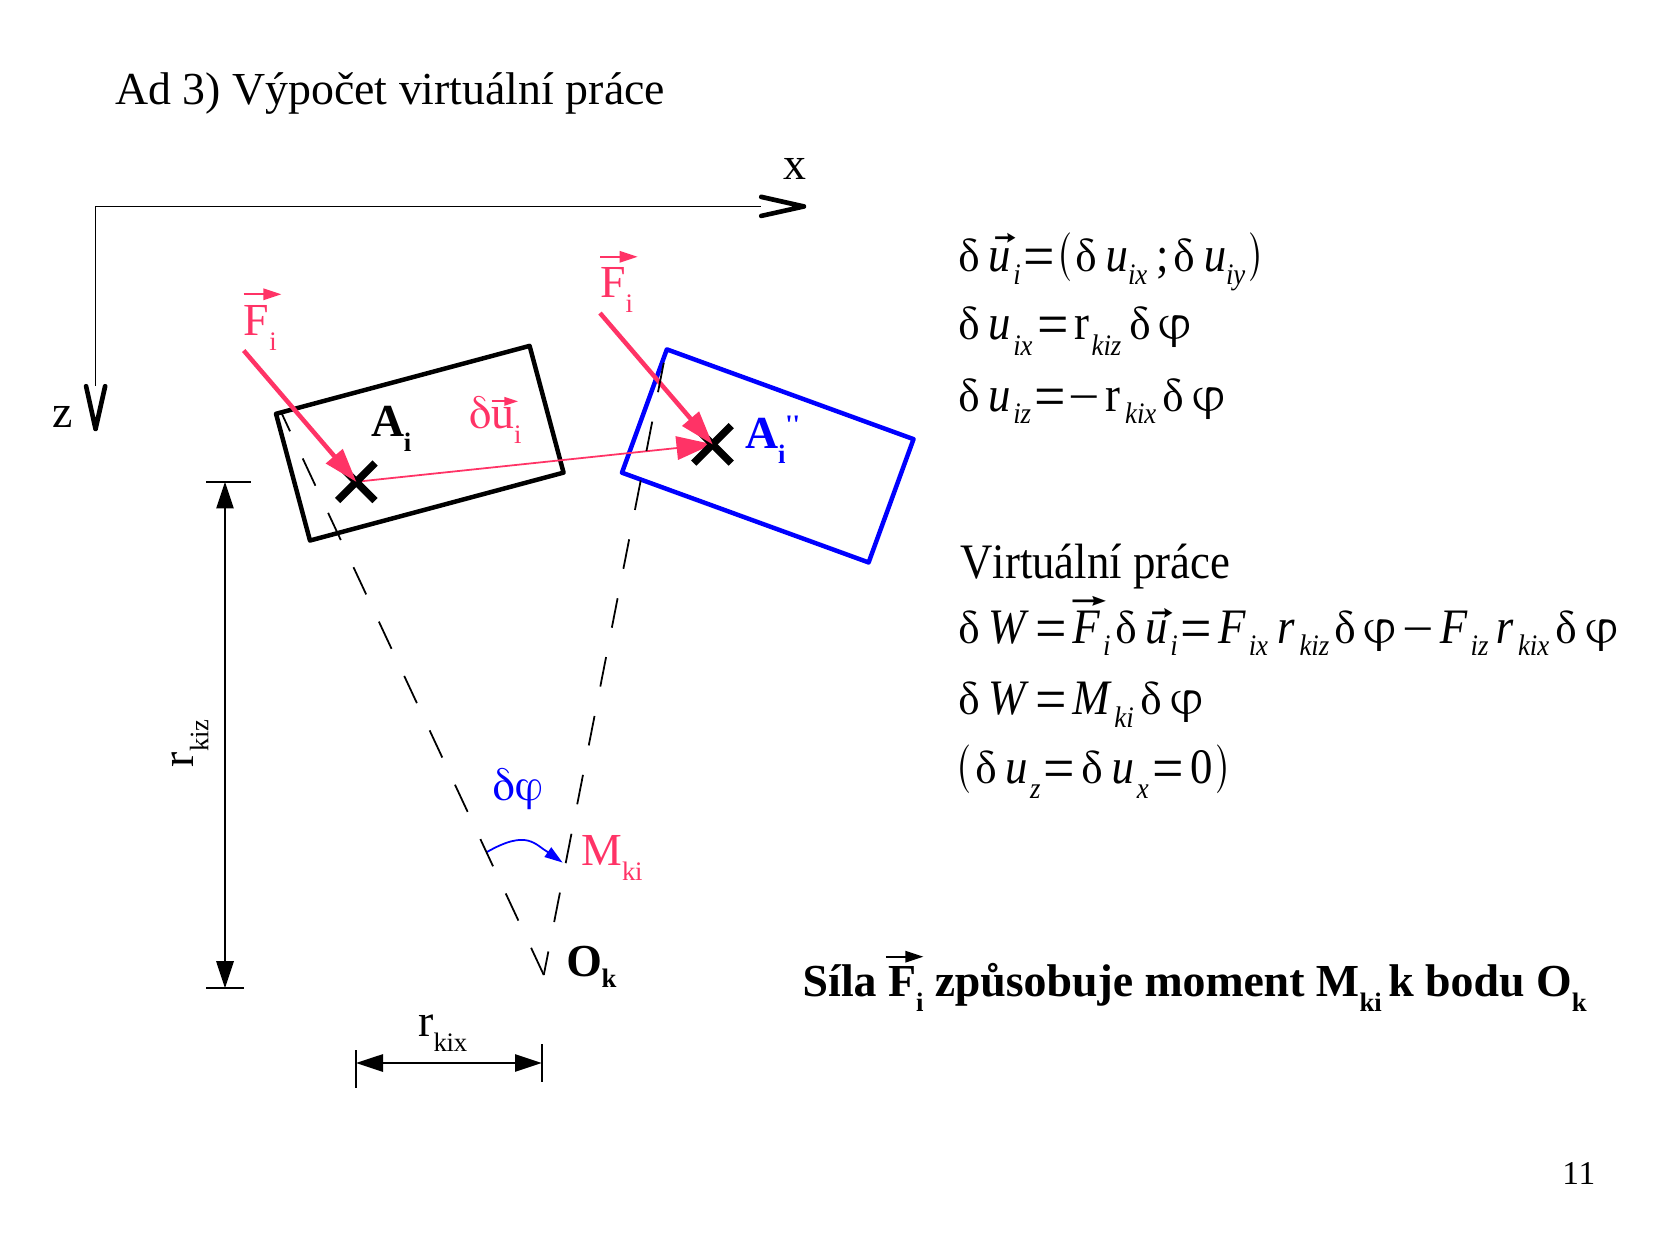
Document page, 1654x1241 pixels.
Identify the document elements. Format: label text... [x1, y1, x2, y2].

text_box x [768, 131, 844, 202]
text_box z [37, 379, 127, 451]
text_box Mki [581, 825, 676, 891]
text_box dj [492, 768, 587, 829]
chart [940, 225, 1274, 434]
text_box Ai'' [730, 400, 844, 484]
chart [940, 531, 1632, 807]
text_box Ad 3) Výpočet virtuální práce [88, 56, 1360, 123]
text_box Fi [600, 256, 657, 322]
text_box Fi [243, 294, 301, 360]
text_box rkix [403, 987, 516, 1068]
text_box Ok [551, 927, 632, 1002]
text_box rkiz [145, 669, 226, 782]
text_box Ai [356, 388, 432, 472]
text_box dui [468, 388, 582, 457]
text_box Síla Fi způsobuje moment Mki k bodu Ok [787, 948, 1651, 1032]
